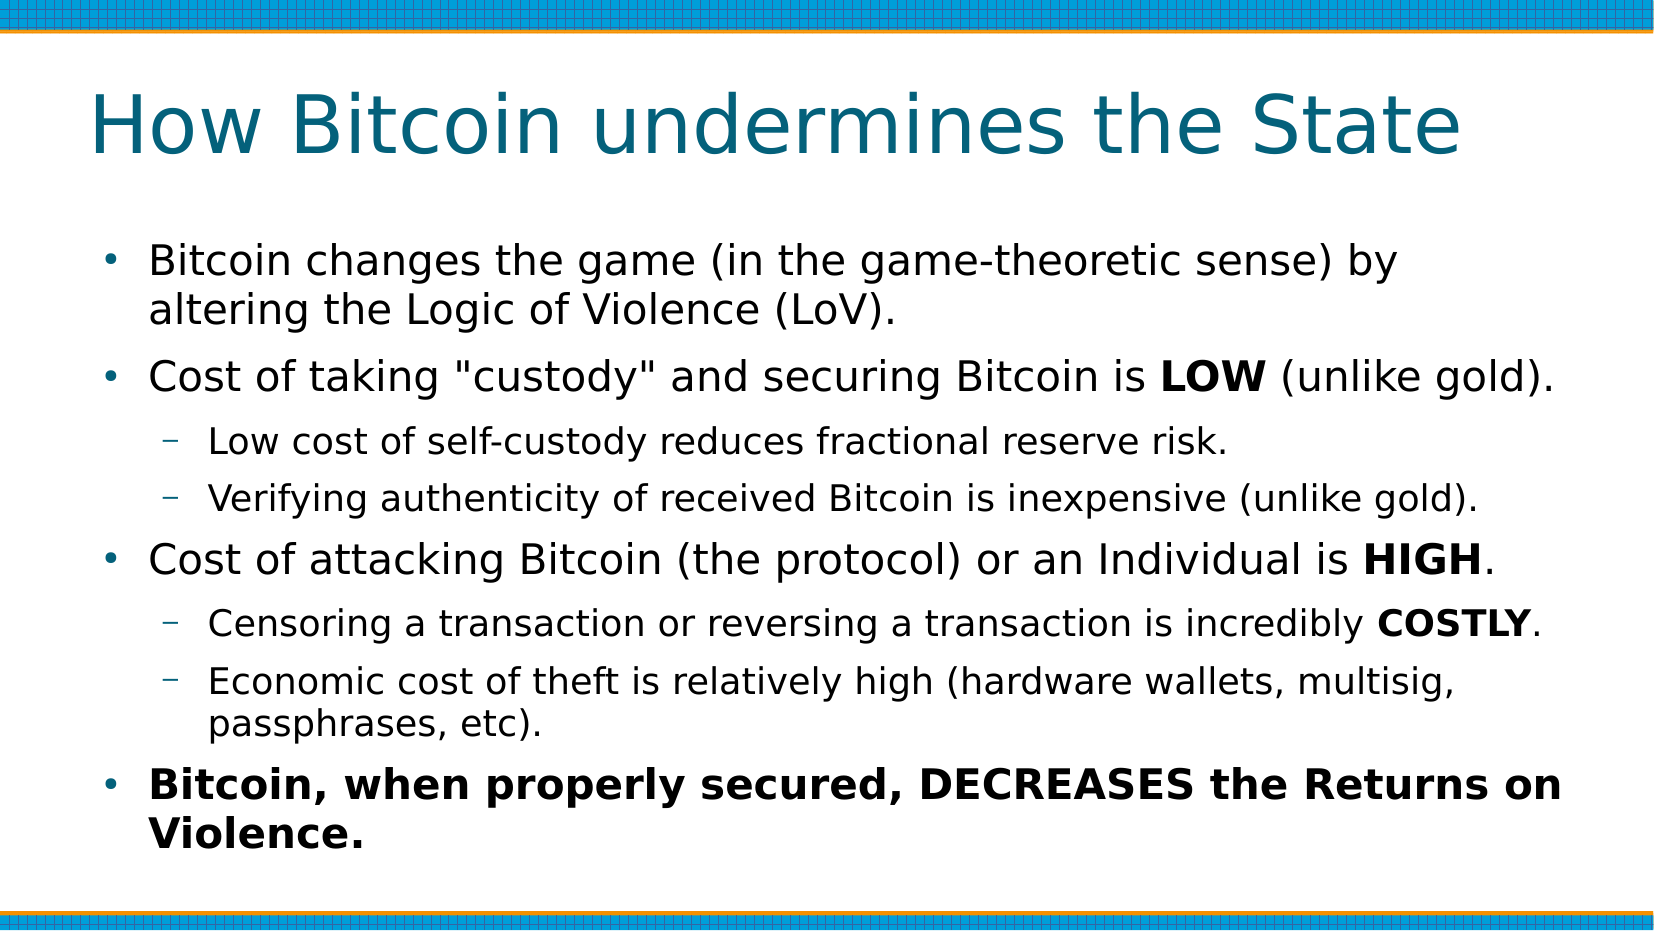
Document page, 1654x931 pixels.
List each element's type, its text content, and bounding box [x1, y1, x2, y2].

title How Bitcoin undermines the State [88, 44, 1565, 207]
list Bitcoin changes the game (in the game-theoretic sense) by altering the Logic of Violence (LoV). Cost of taking "custody" and securing Bitcoin is LOW (unlike gold). Low cost of self-custody reduces fractional reserve risk. Verifying authenticity of received Bitcoin is inexpensive (unlike gold). Cost of attacking Bitcoin (the protocol) or an Individual is HIGH. Censoring a transaction or reversing a transaction is incredibly COSTLY. Economic cost of theft is relatively high (hardware wallets, multisig, passphrases, etc). Bitcoin, when properly secured, DECREASES the Returns on Violence. [88, 236, 1565, 901]
